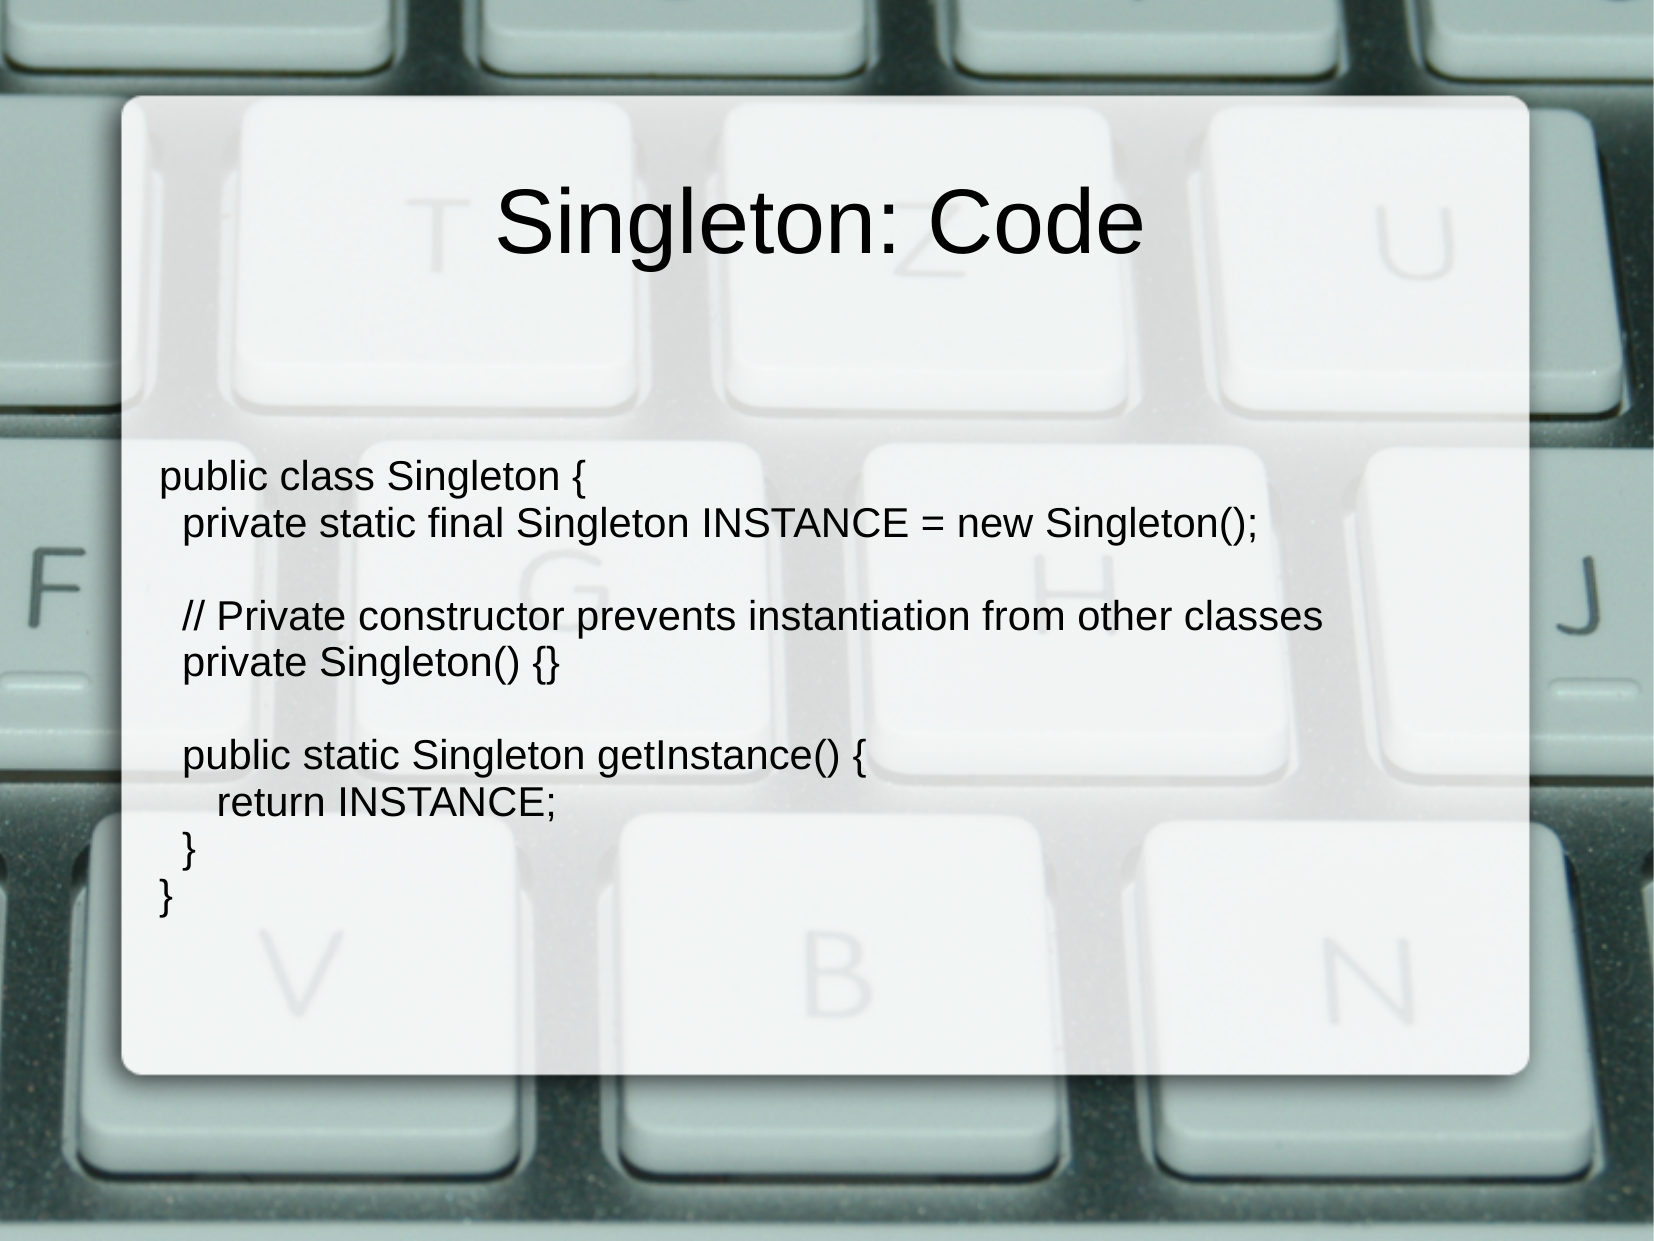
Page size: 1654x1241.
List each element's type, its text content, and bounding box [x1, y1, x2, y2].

picture [0, 0, 1654, 1241]
subtitle public class Singleton { private static final Singleton INSTANCE = new Singleton(); // Private constructor prevents instantiation from other classes private Singleton() {} public static Singleton getInstance() { return INSTANCE; } } [147, 361, 1506, 1056]
title Singleton: Code [135, 117, 1506, 325]
